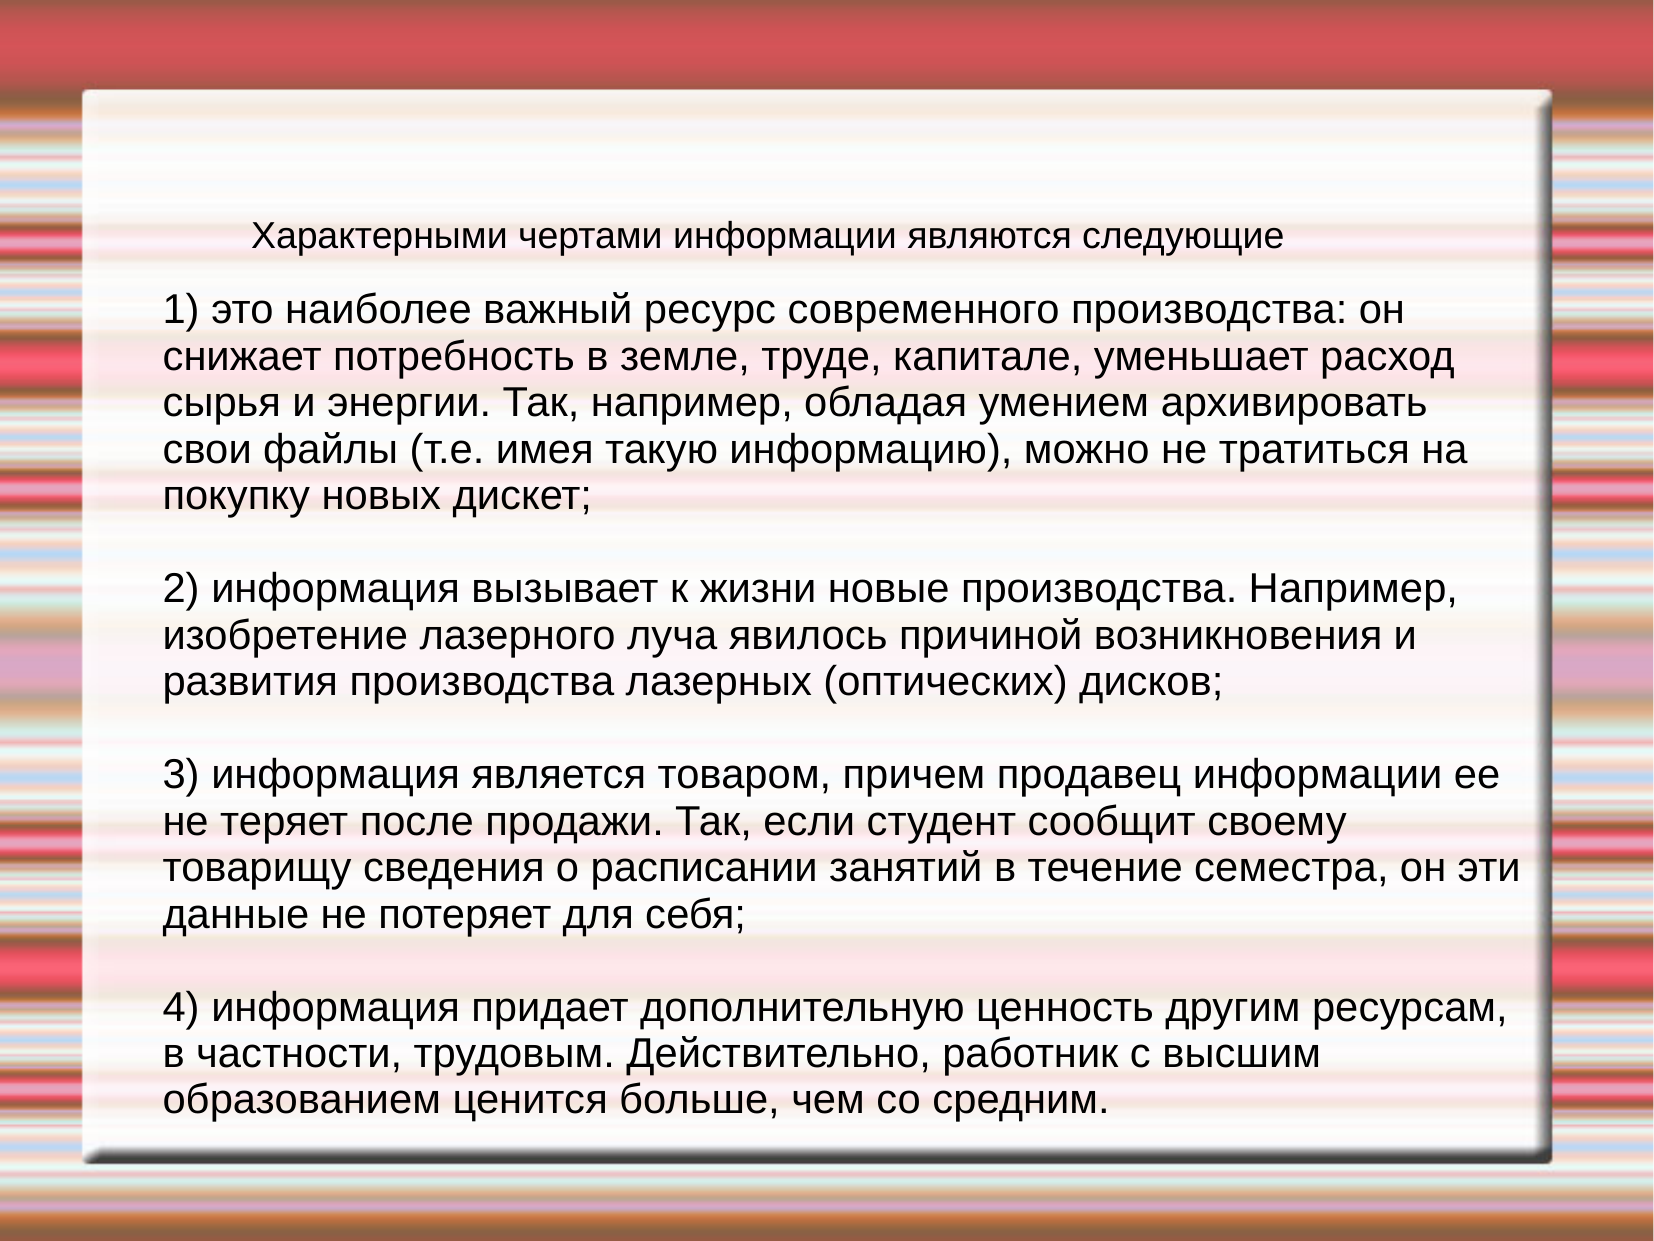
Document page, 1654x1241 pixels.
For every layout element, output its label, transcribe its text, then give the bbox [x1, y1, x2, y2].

text_box 1) это наиболее важный ресурс современного производства: он снижает потребность в земле, труде, капитале, уменьшает расход сырья и энергии. Так, например, обладая умением архивировать свои файлы (т.е. имея такую информацию), можно не тратиться на покупку новых дискет; 2) информация вызывает к жизни новые производства. Например, изобретение лазерного луча явилось причиной возникновения и развития производства лазерных (оптических) дисков; 3) информация является товаром, причем продавец информации ее не теряет после продажи. Так, если студент сообщит своему товарищу сведения о расписании занятий в течение семестра, он эти данные не потеряет для себя; 4) информация придает дополнительную ценность другим ресурсам, в частности, трудовым. Действительно, работник с высшим образованием ценится больше, чем со средним. [147, 278, 1536, 1220]
text_box Характерными чертами информации являются следующие [236, 206, 1388, 264]
picture [0, 0, 1654, 1241]
